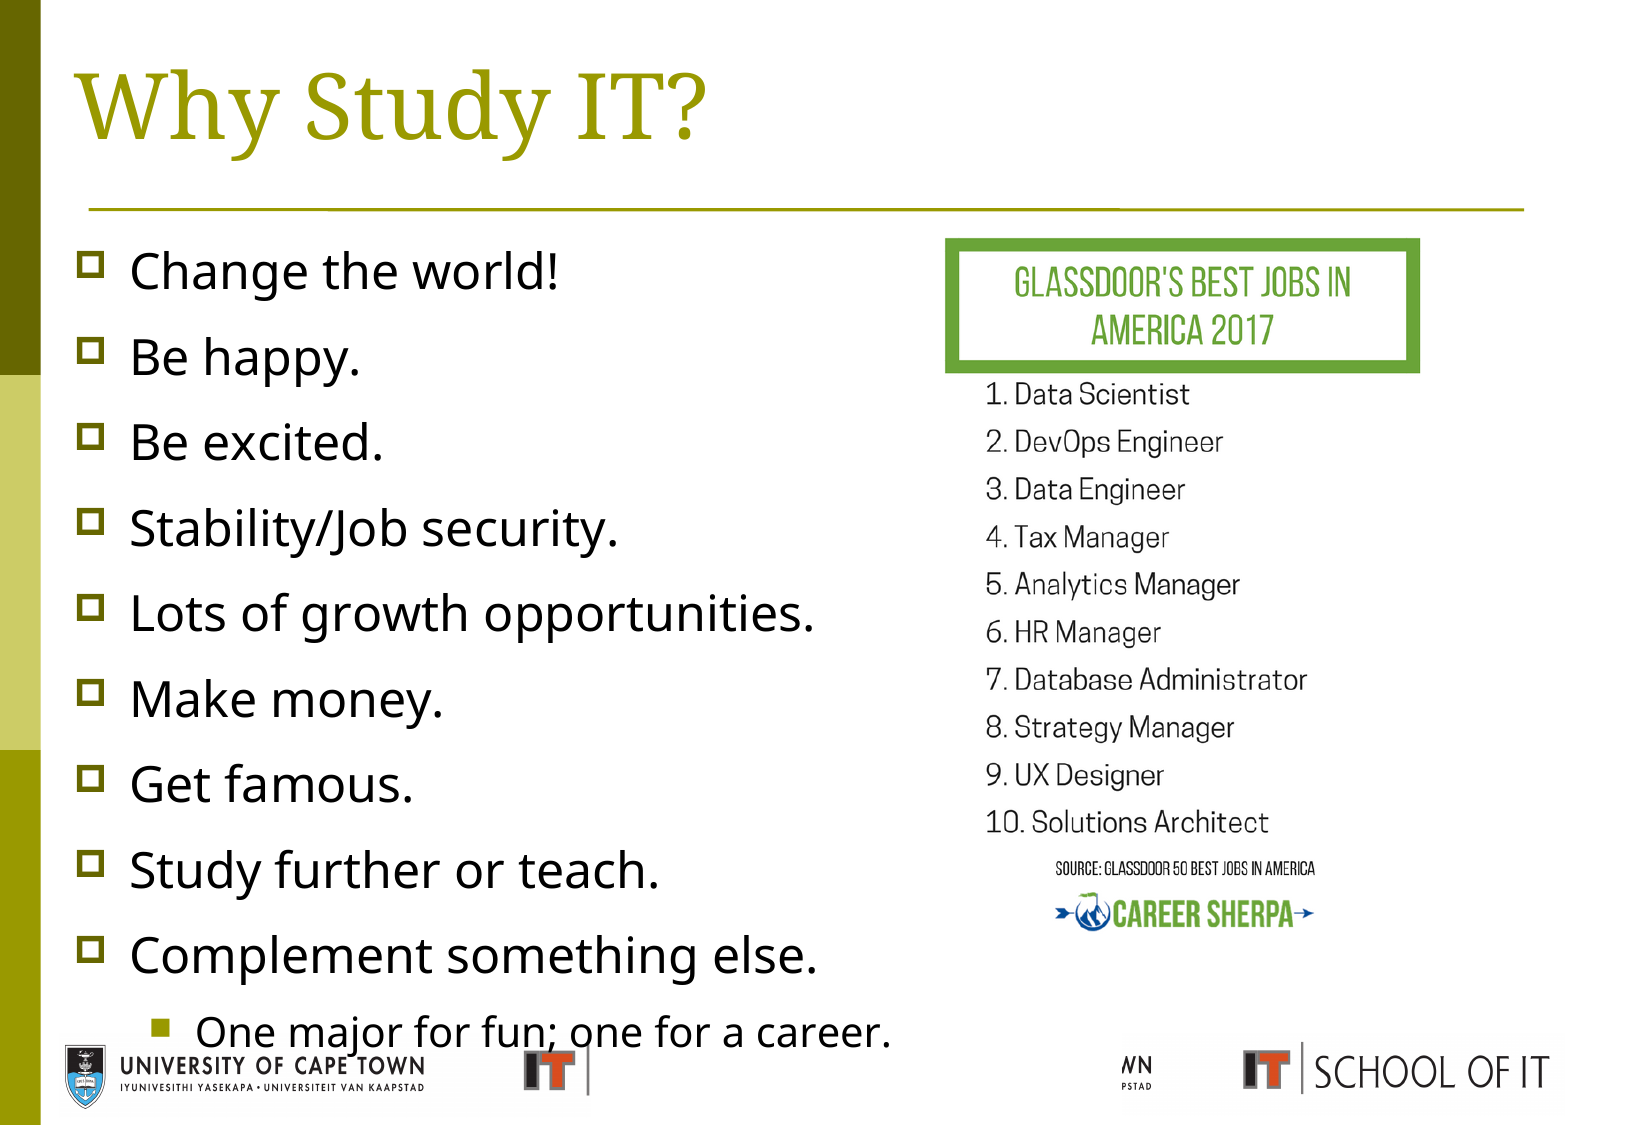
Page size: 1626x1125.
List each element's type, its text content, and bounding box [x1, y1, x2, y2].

picture [944, 236, 1421, 950]
title Why Study IT? [73, 11, 1536, 207]
list Change the world! Be happy. Be excited. Stability/Job security. Lots of growth opportunities. Make money. Get famous. Study further or teach. Complement something else. One major for fun; one for a career. [73, 233, 1536, 979]
